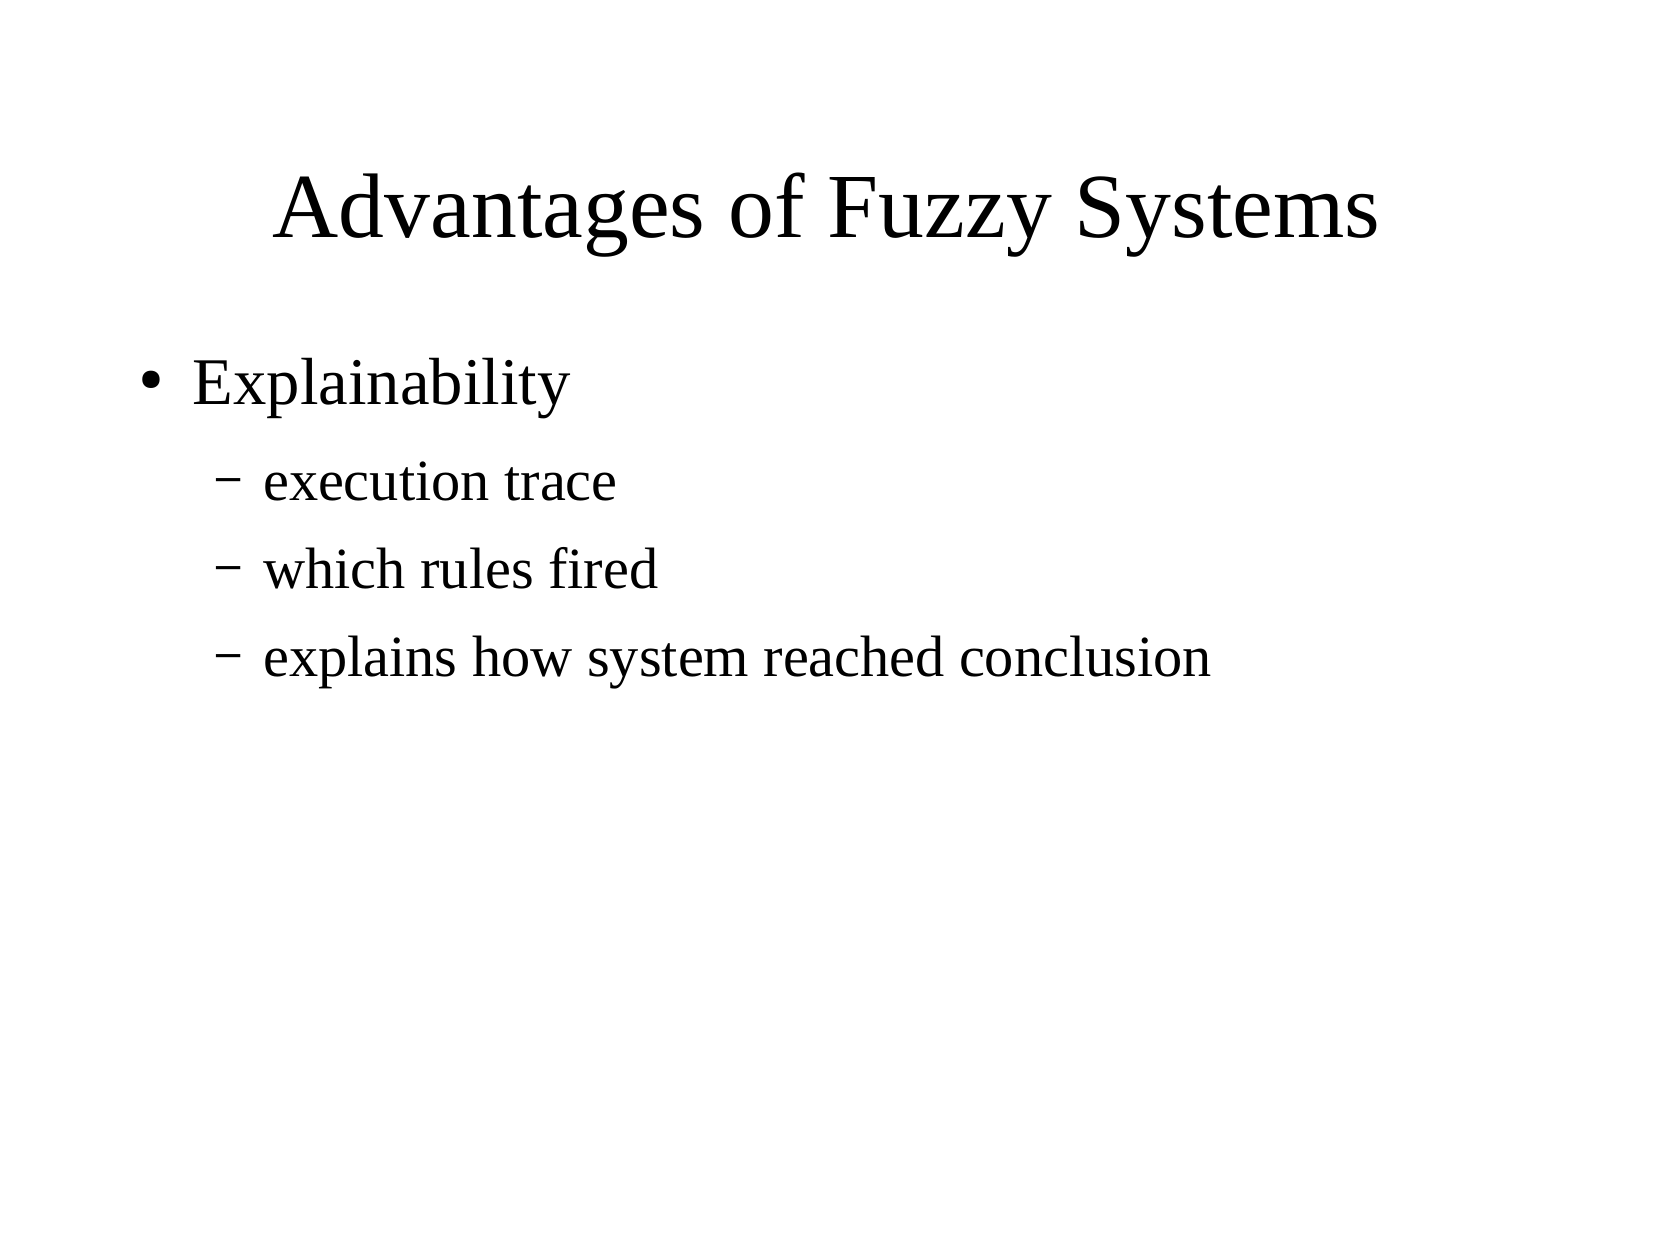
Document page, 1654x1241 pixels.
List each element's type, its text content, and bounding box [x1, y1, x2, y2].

title Advantages of Fuzzy Systems [121, 102, 1534, 311]
list Explainability execution trace which rules fired explains how system reached conclusion [121, 344, 1534, 1127]
